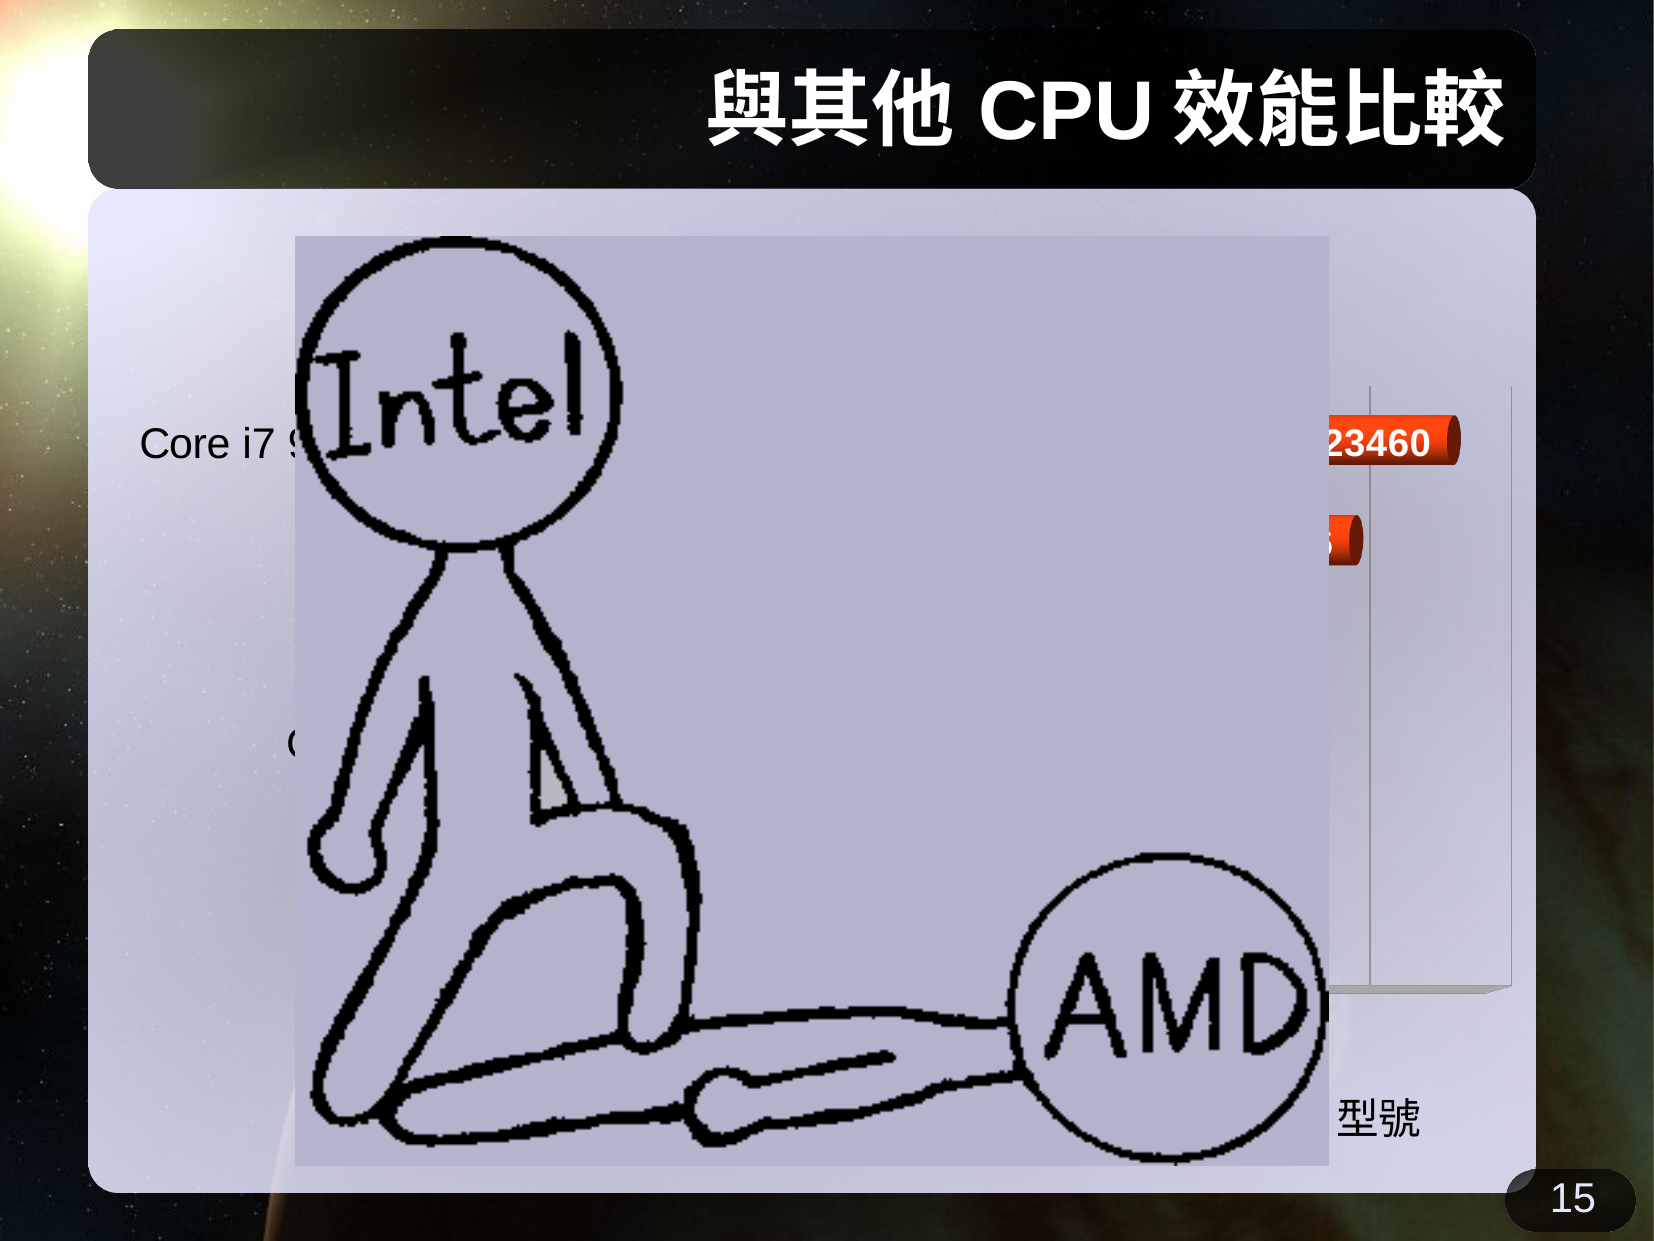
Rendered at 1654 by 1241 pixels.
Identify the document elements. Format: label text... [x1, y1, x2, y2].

title 與其他CPU效能比較 [118, 53, 1506, 154]
chart [104, 215, 1527, 1211]
picture [0, 0, 1654, 1241]
